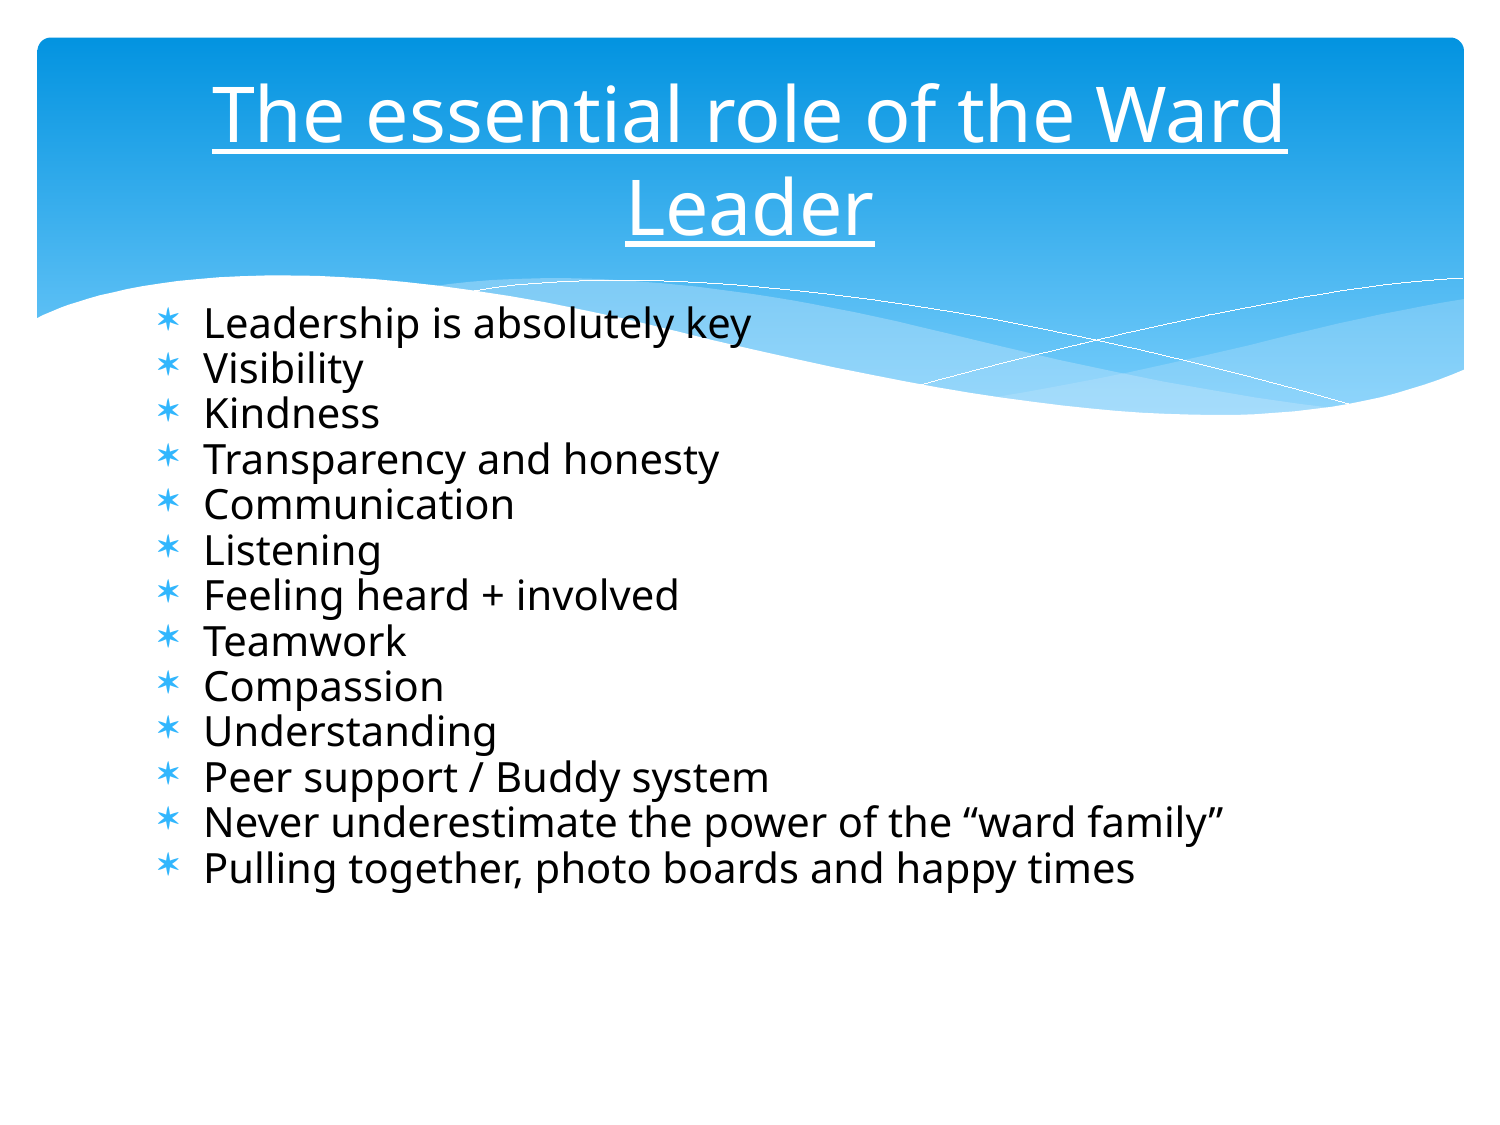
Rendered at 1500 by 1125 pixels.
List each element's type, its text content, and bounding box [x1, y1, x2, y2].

list Leadership is absolutely key Visibility Kindness Transparency and honesty Communication Listening Feeling heard + involved Teamwork Compassion Understanding Peer support / Buddy system Never underestimate the power of the “ward family” Pulling together, photo boards and happy times [143, 302, 1359, 1006]
title The essential role of the Ward Leader [75, 55, 1426, 262]
